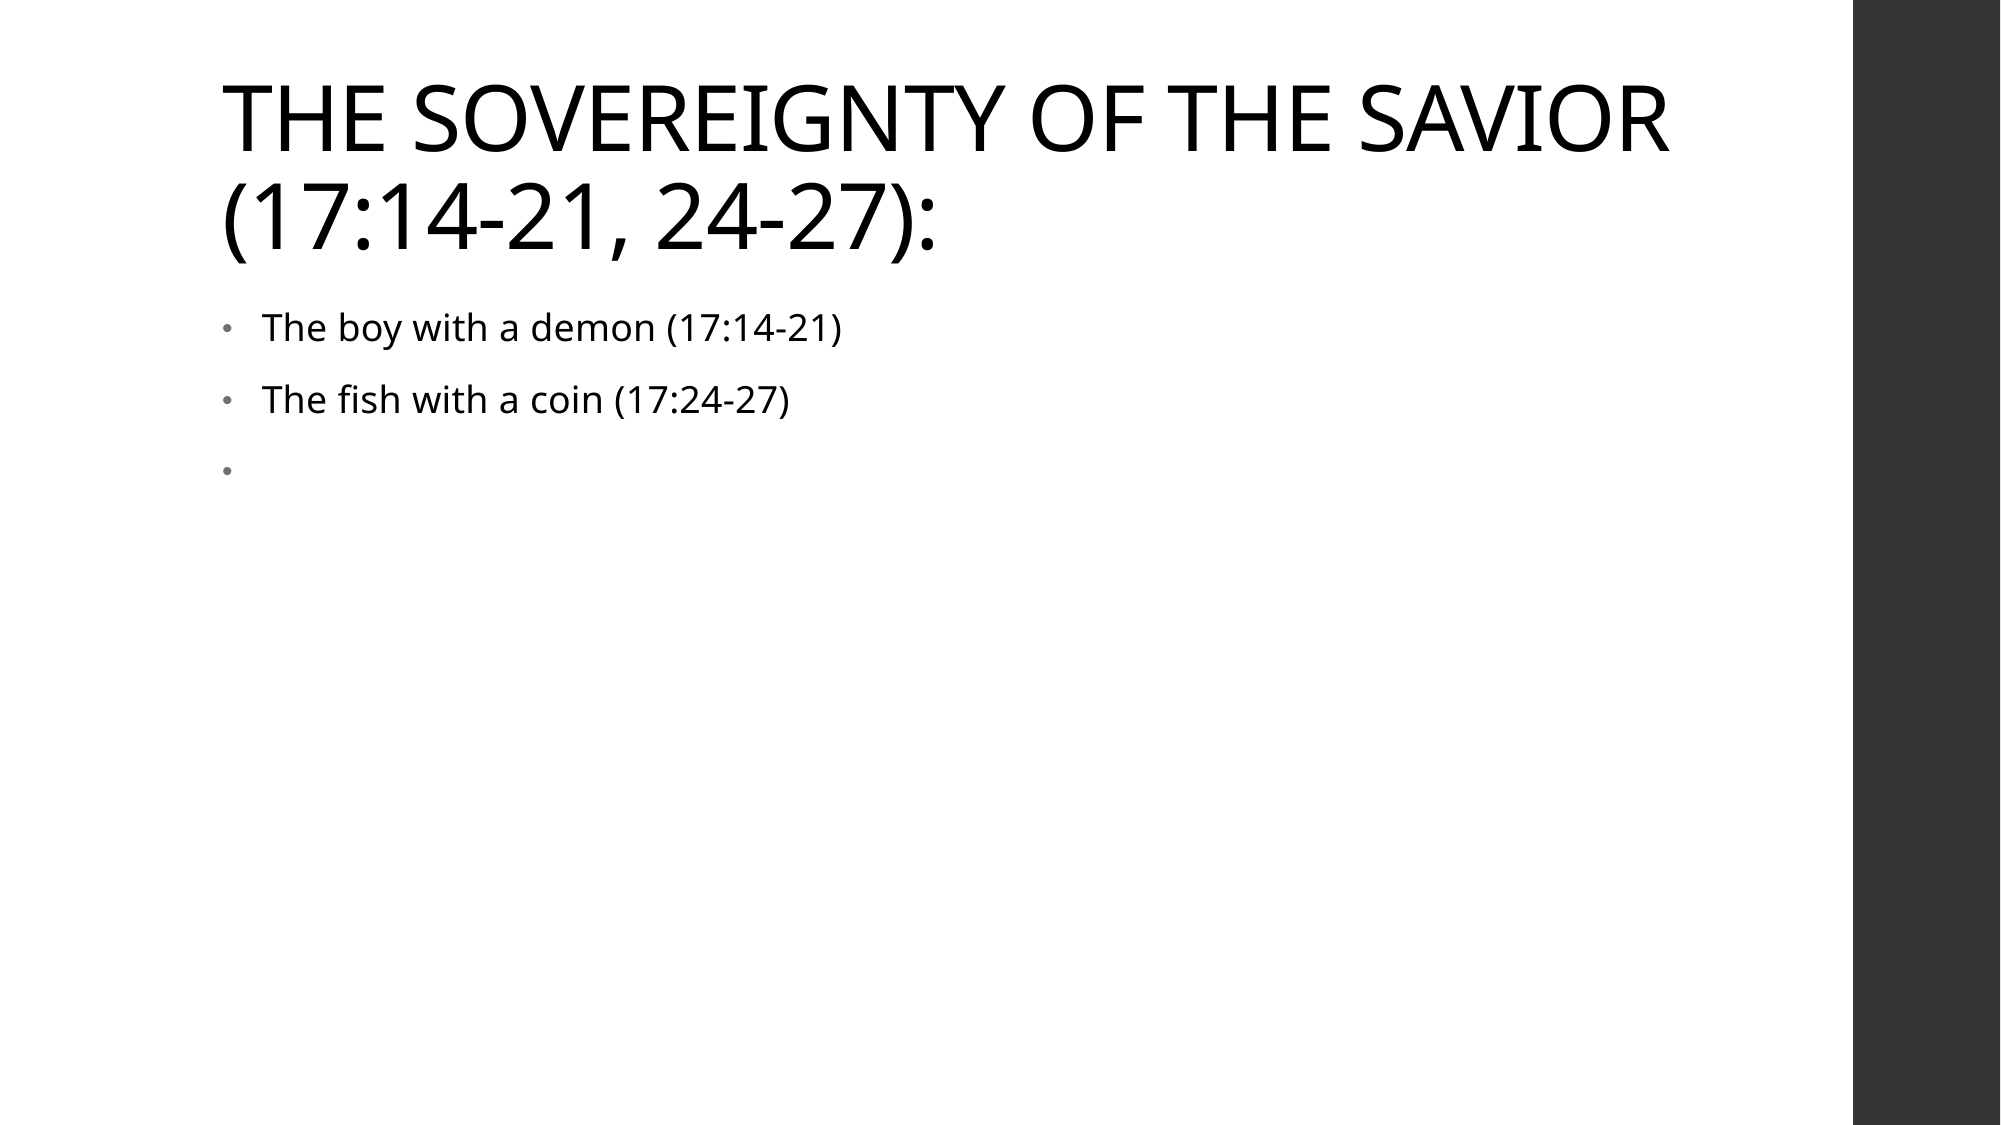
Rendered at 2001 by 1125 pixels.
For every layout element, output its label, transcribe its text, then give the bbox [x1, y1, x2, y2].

title THE SOVEREIGNTY OF THE SAVIOR (17:14-21, 24-27): [206, 60, 1797, 278]
list The boy with a demon (17:14-21) The fish with a coin (17:24-27) [206, 299, 1617, 1014]
